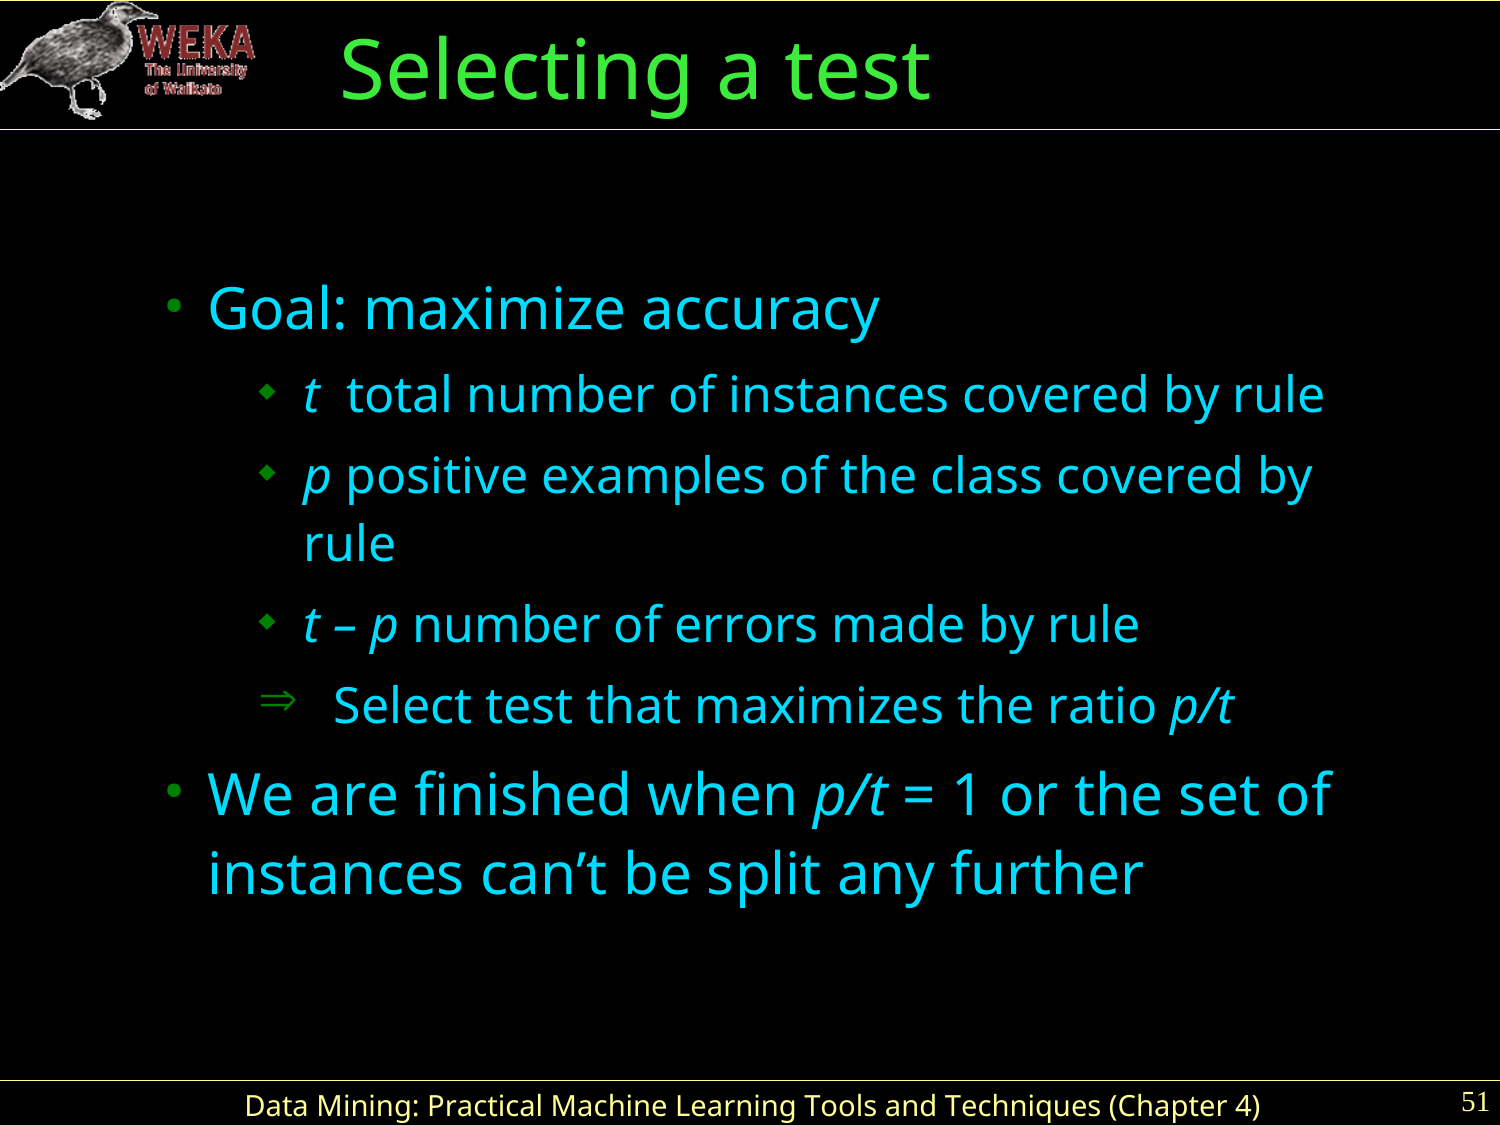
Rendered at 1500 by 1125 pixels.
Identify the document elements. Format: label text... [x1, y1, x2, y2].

picture [0, 1, 266, 129]
text_box Goal: maximize accuracy t total number of instances covered by rule p positive examples of the class covered by rule t – p number of errors made by rule Select test that maximizes the ratio p/t We are finished when p/t = 1 or the set of instances can’t be split any further [149, 260, 1388, 936]
title Selecting a test [324, 0, 1500, 148]
